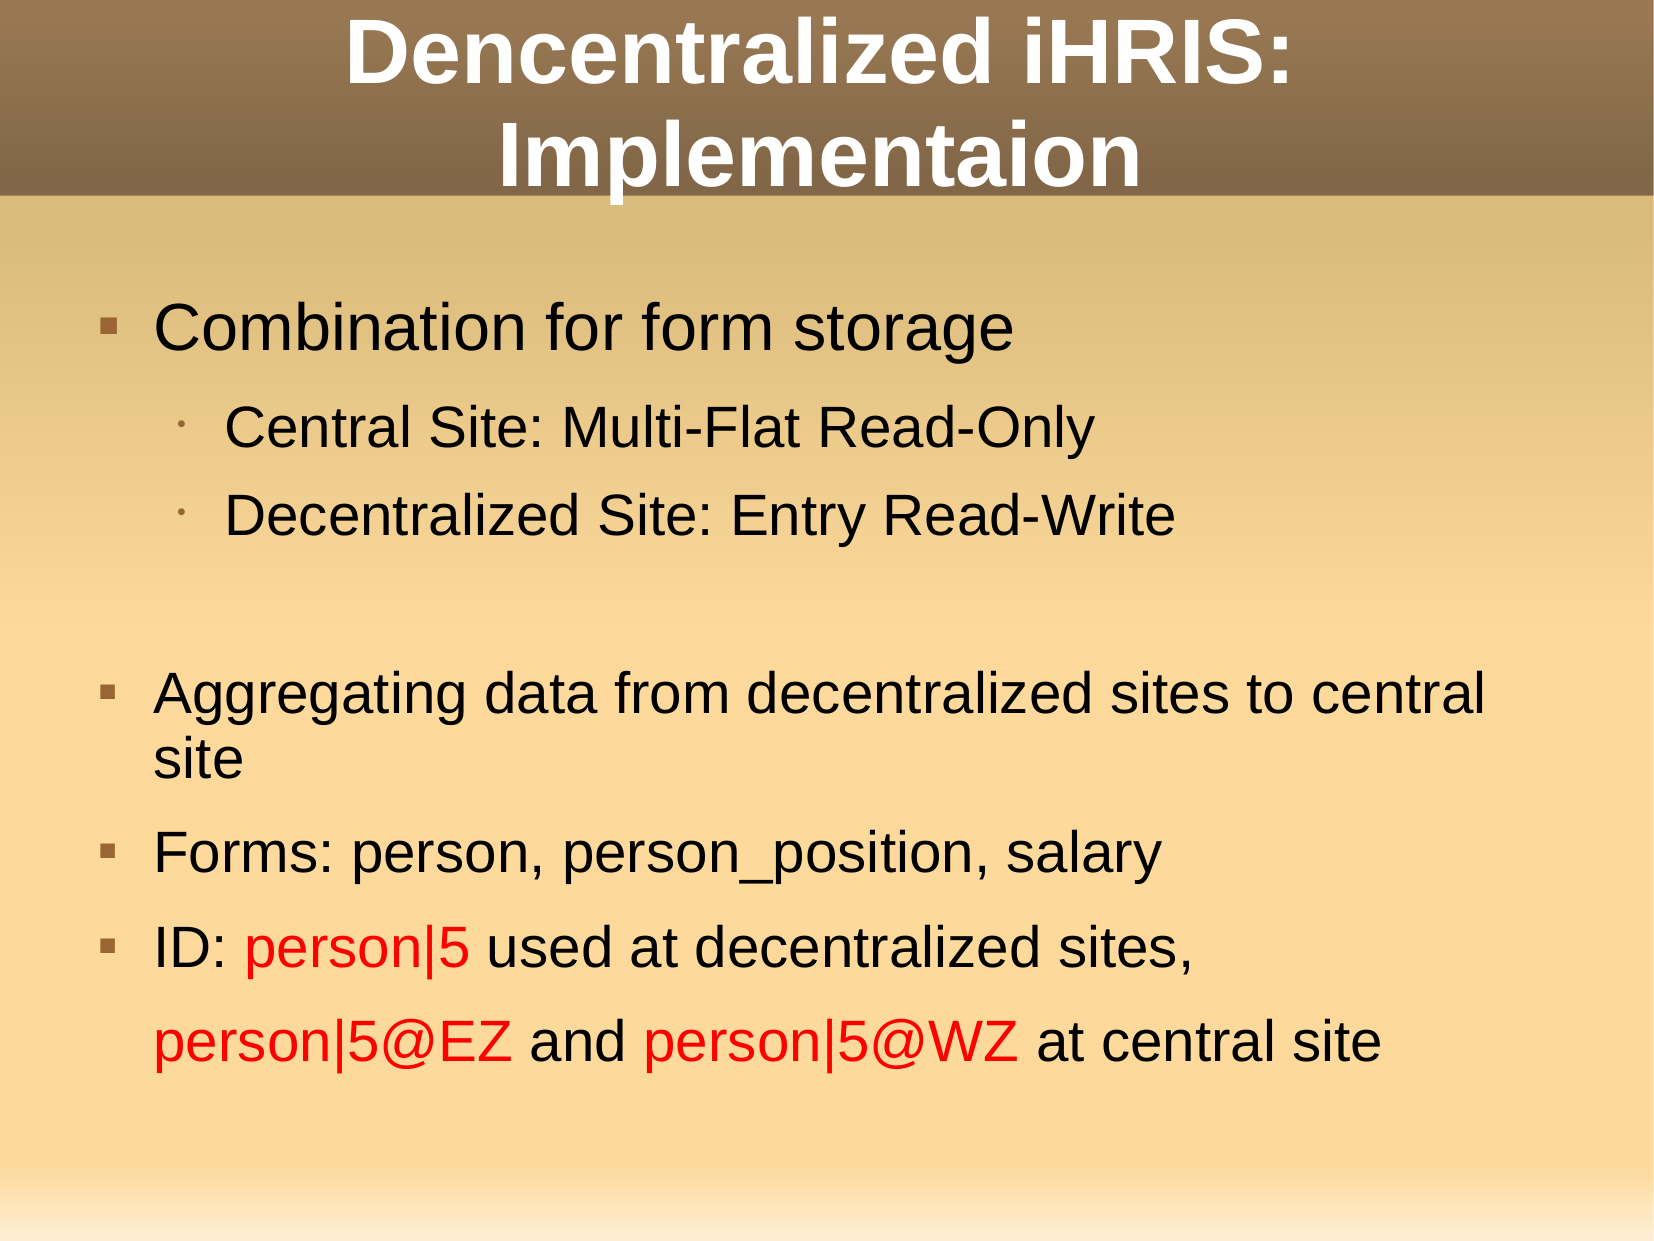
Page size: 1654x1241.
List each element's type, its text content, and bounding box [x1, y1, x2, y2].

title Dencentralized iHRIS: Implementaion [76, 1, 1565, 207]
picture [0, 0, 1654, 1241]
list Combination for form storage Central Site: Multi-Flat Read-Only Decentralized Site: Entry Read-Write Aggregating data from decentralized sites to central site Forms: person, person_position, salary ID: person|5 used at decentralized sites, person|5@EZ and person|5@WZ at central site [82, 290, 1571, 1169]
